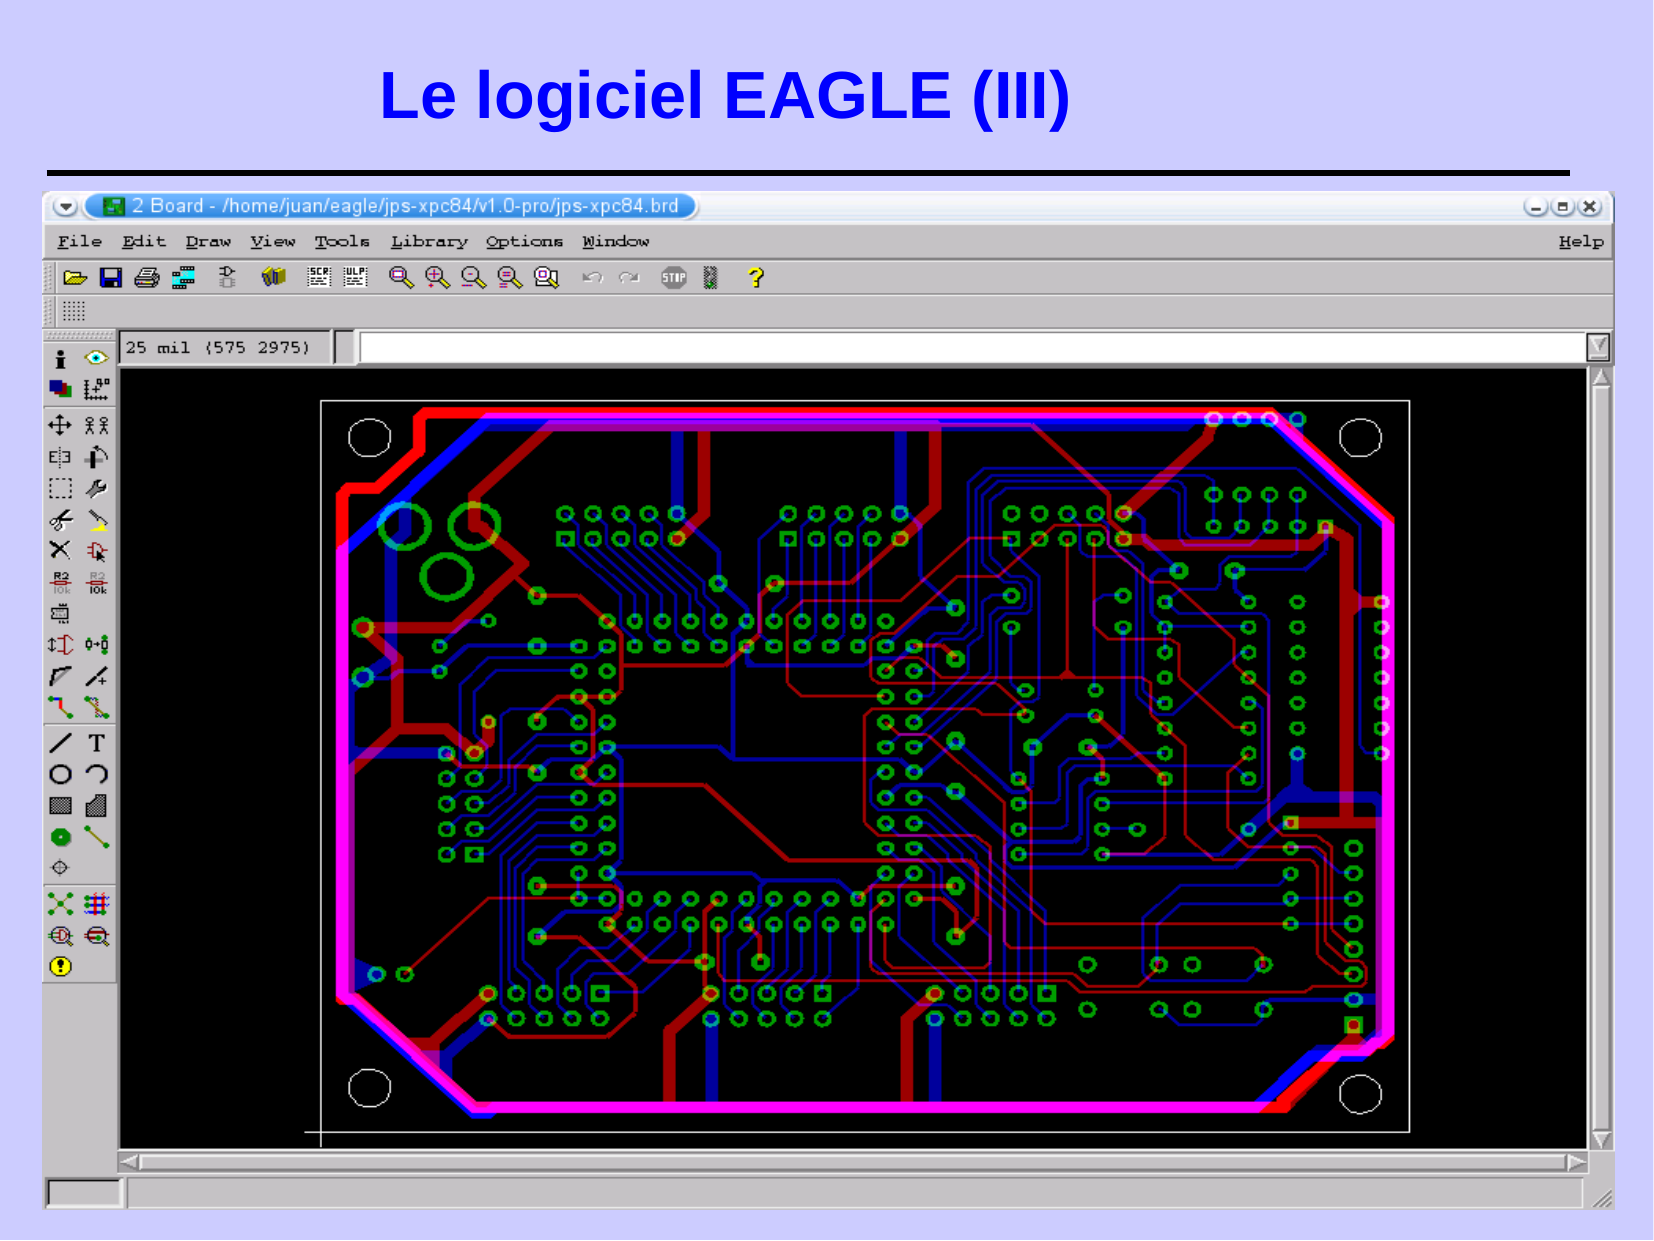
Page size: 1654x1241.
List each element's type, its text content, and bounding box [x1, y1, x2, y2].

title Le logiciel EAGLE (III) [88, 0, 1364, 170]
picture [42, 191, 1615, 1210]
